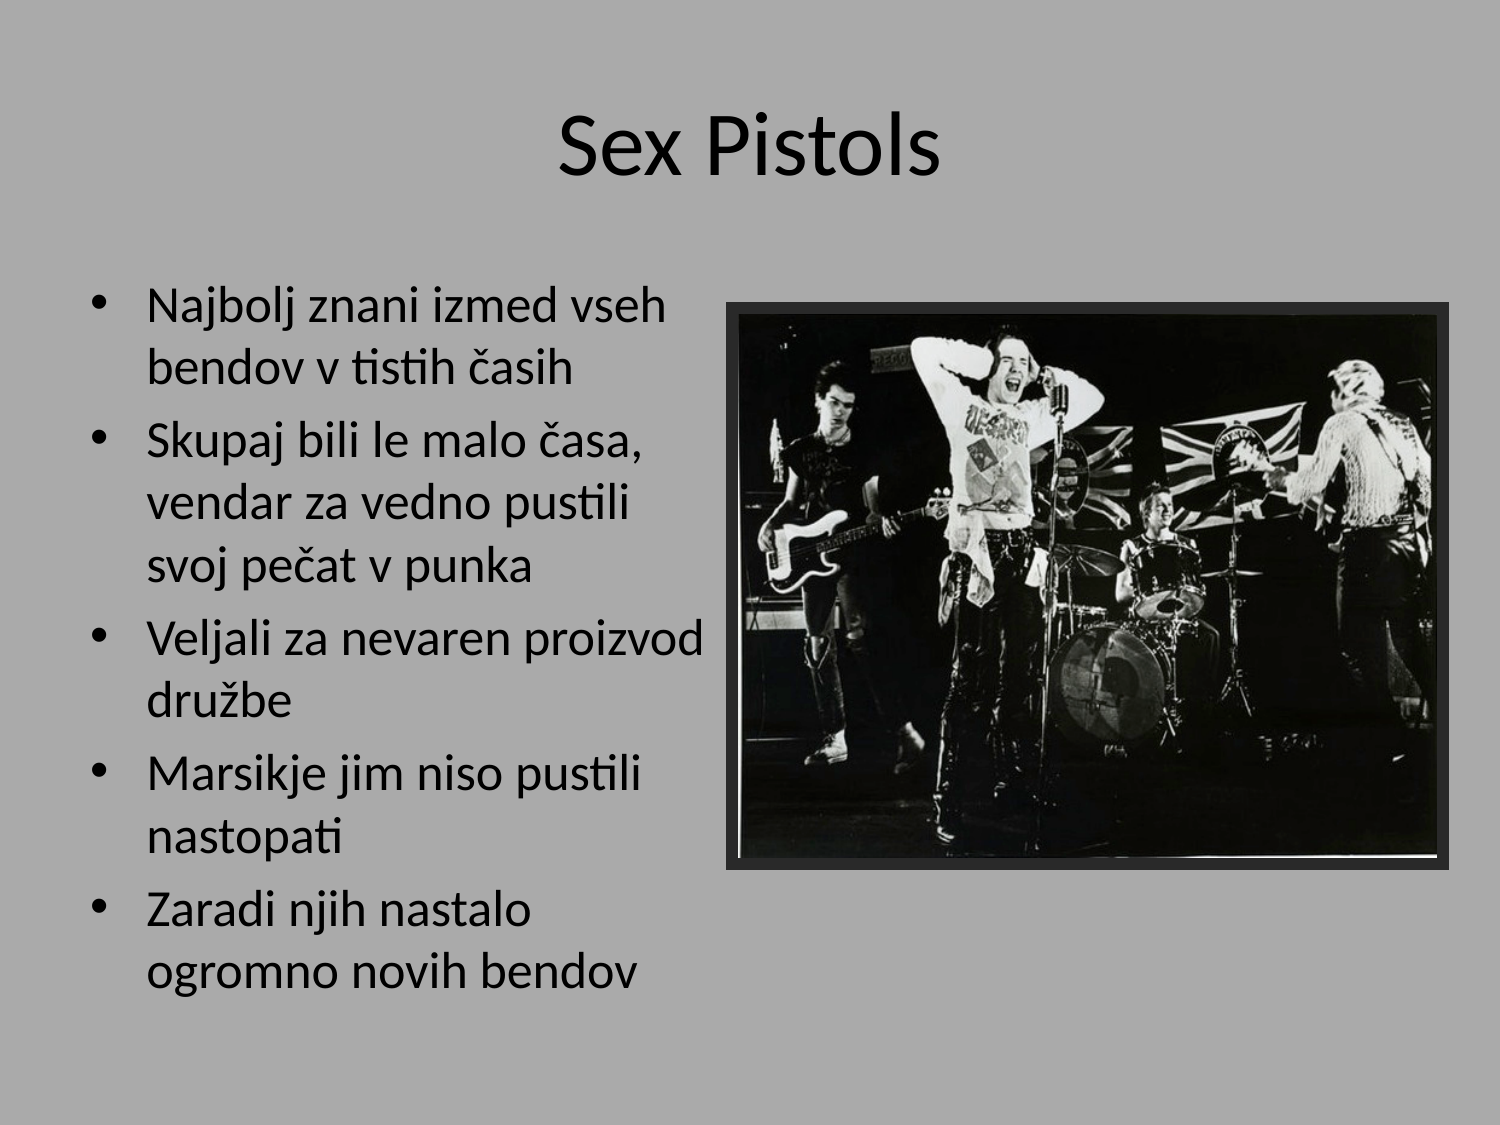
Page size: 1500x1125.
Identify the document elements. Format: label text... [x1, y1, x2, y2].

title Sex Pistols [75, 45, 1425, 233]
picture [738, 314, 1437, 858]
list Najbolj znani izmed vseh bendov v tistih časih Skupaj bili le malo časa, vendar za vedno pustili svoj pečat v punka Veljali za nevaren proizvod družbe Marsikje jim niso pustili nastopati Zaradi njih nastalo ogromno novih bendov [75, 262, 738, 1005]
